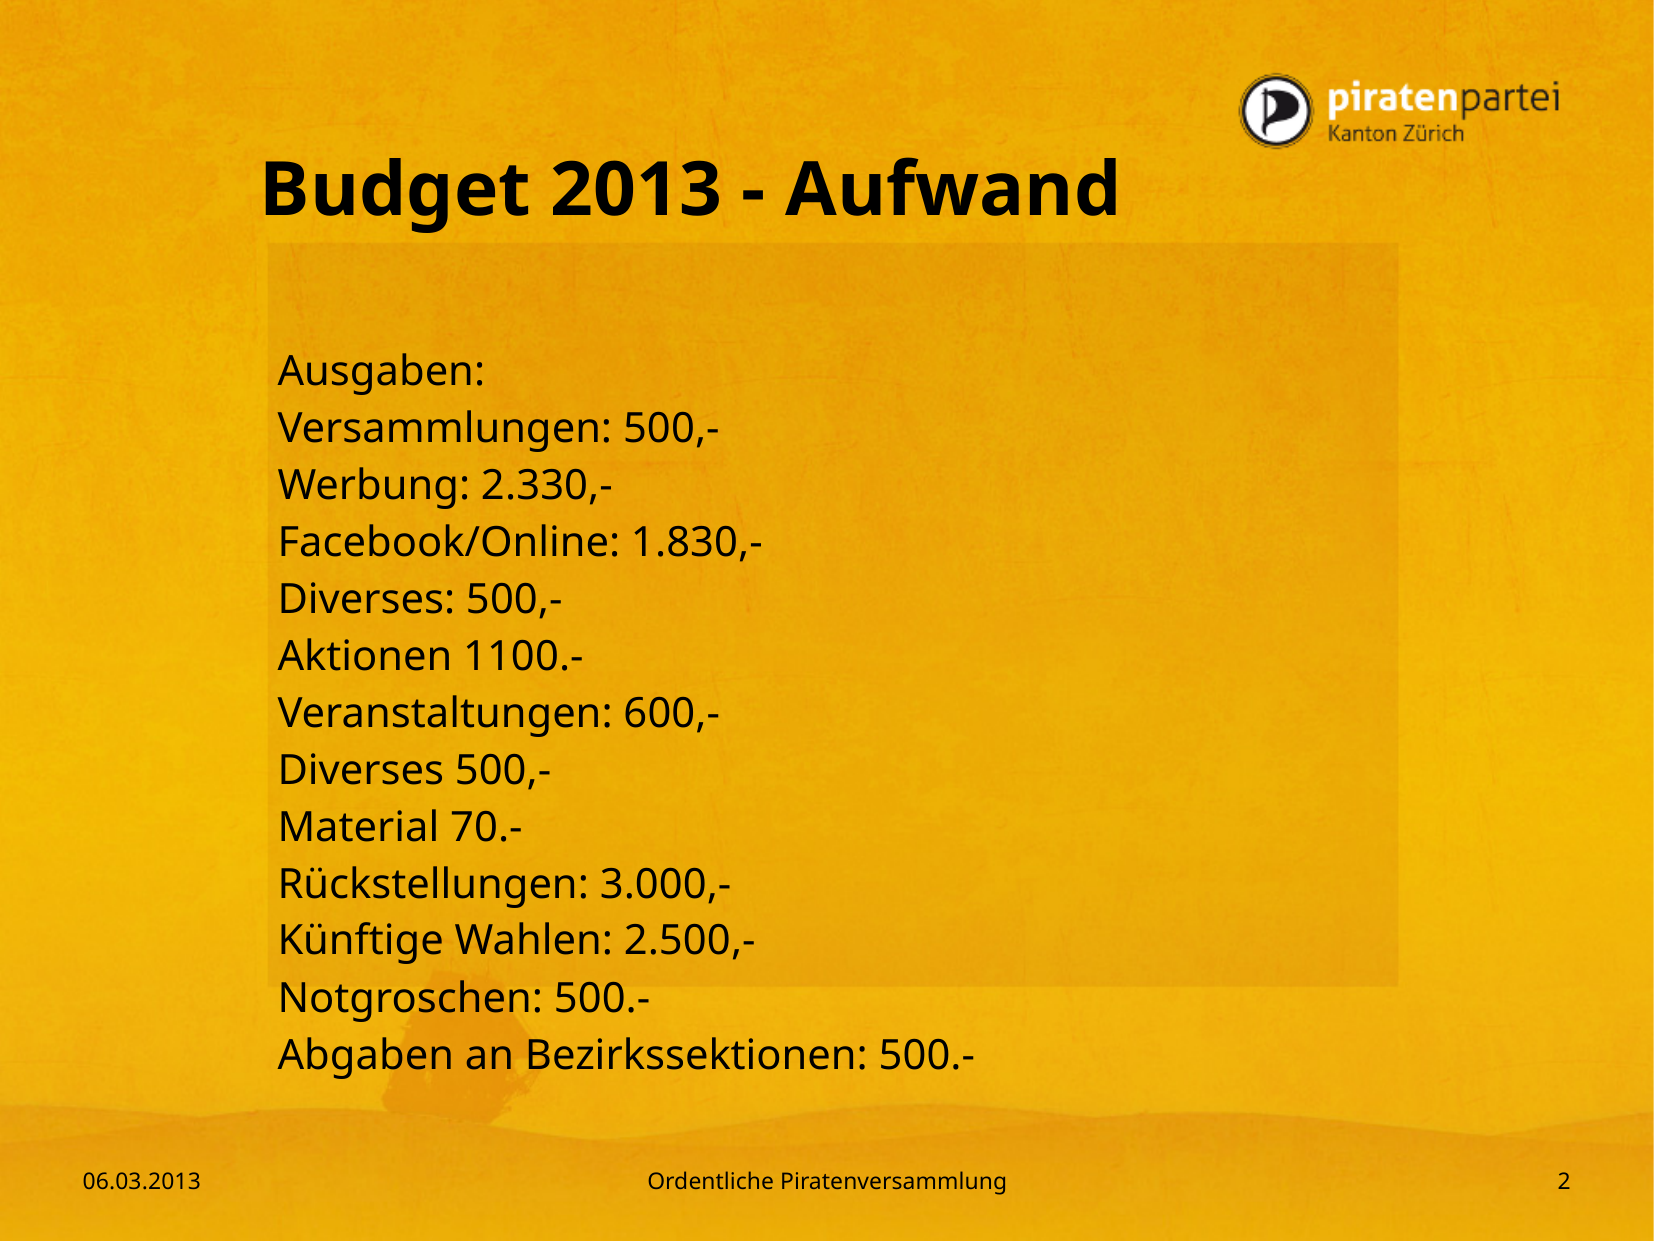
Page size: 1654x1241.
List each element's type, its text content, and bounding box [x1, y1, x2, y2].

title Budget 2013 - Aufwand [106, 82, 1276, 290]
picture [0, 0, 1654, 1241]
list Ausgaben: Versammlungen: 500,- Werbung: 2.330,- Facebook/Online: 1.830,- Diverses: 500,- Aktionen 1100.- Veranstaltungen: 600,- Diverses 500,- Material 70.- Rückstellungen: 3.000,- Künftige Wahlen: 2.500,- Notgroschen: 500.- Abgaben an Bezirkssektionen: 500.- [277, 283, 1252, 969]
